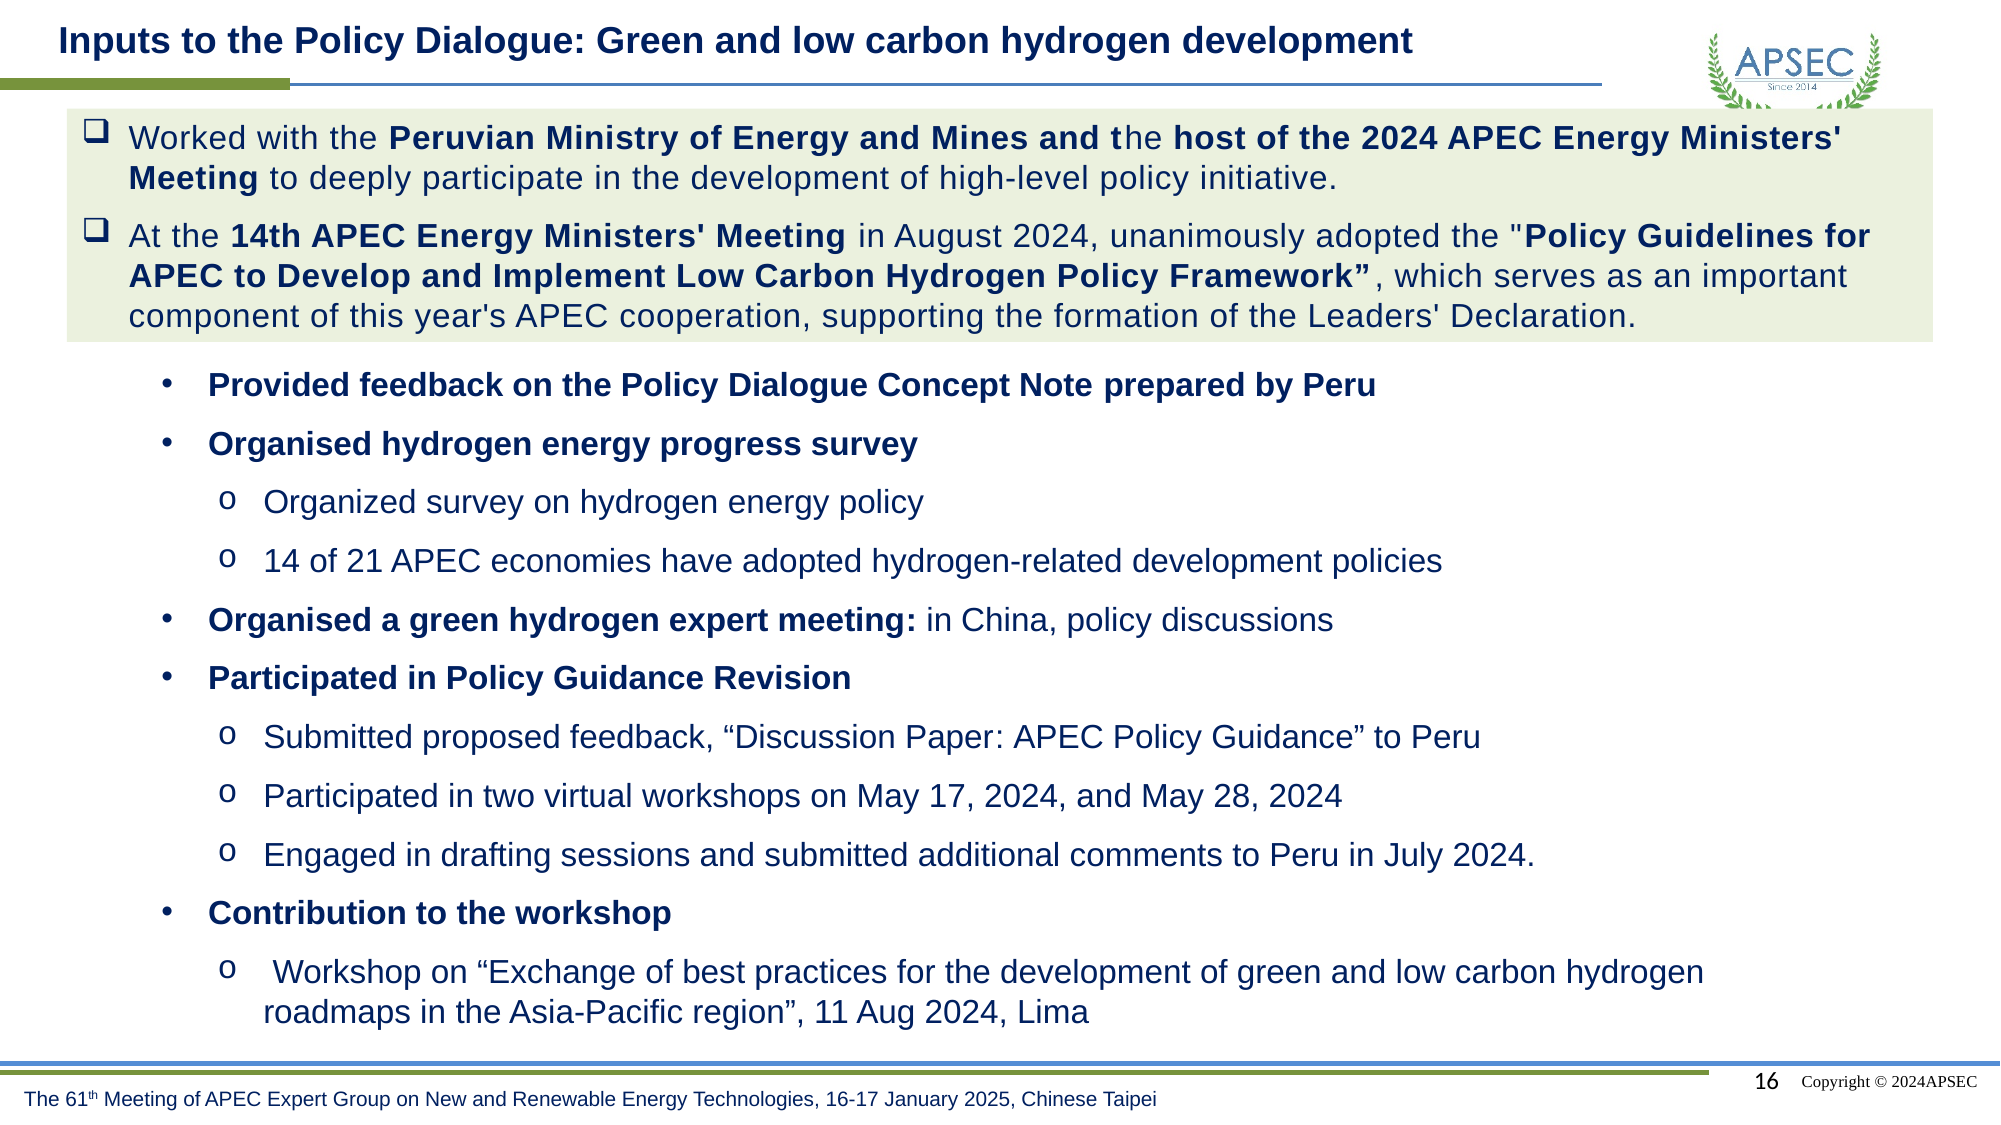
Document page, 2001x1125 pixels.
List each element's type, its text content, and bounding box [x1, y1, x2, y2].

picture [1602, 19, 1985, 232]
text_box Inputs to the Policy Dialogue: Green and low carbon hydrogen development [43, 8, 1827, 69]
text_box Provided feedback on the Policy Dialogue Concept Note prepared by Peru Organised hydrogen energy progress survey Organized survey on hydrogen energy policy 14 of 21 APEC economies have adopted hydrogen-related development policies Organised a green hydrogen expert meeting: in China, policy discussions Participated in Policy Guidance Revision Submitted proposed feedback, “Discussion Paper: APEC Policy Guidance” to Peru Participated in two virtual workshops on May 17, 2024, and May 28, 2024 Engaged in drafting sessions and submitted additional comments to Peru in July 2024. Contribution to the workshop Workshop on “Exchange of best practices for the development of green and low carbon hydrogen roadmaps in the Asia-Pacific region”, 11 Aug 2024, Lima [146, 355, 1827, 1038]
text_box <編號> [1344, 1065, 1795, 1125]
text_box Worked with the Peruvian Ministry of Energy and Mines and the host of the 2024 APEC Energy Ministers' Meeting to deeply participate in the development of high-level policy initiative. At the 14th APEC Energy Ministers' Meeting in August 2024, unanimously adopted the "Policy Guidelines for APEC to Develop and Implement Low Carbon Hydrogen Policy Framework”, which serves as an important component of this year's APEC cooperation, supporting the formation of the Leaders' Declaration. [66, 108, 1933, 342]
